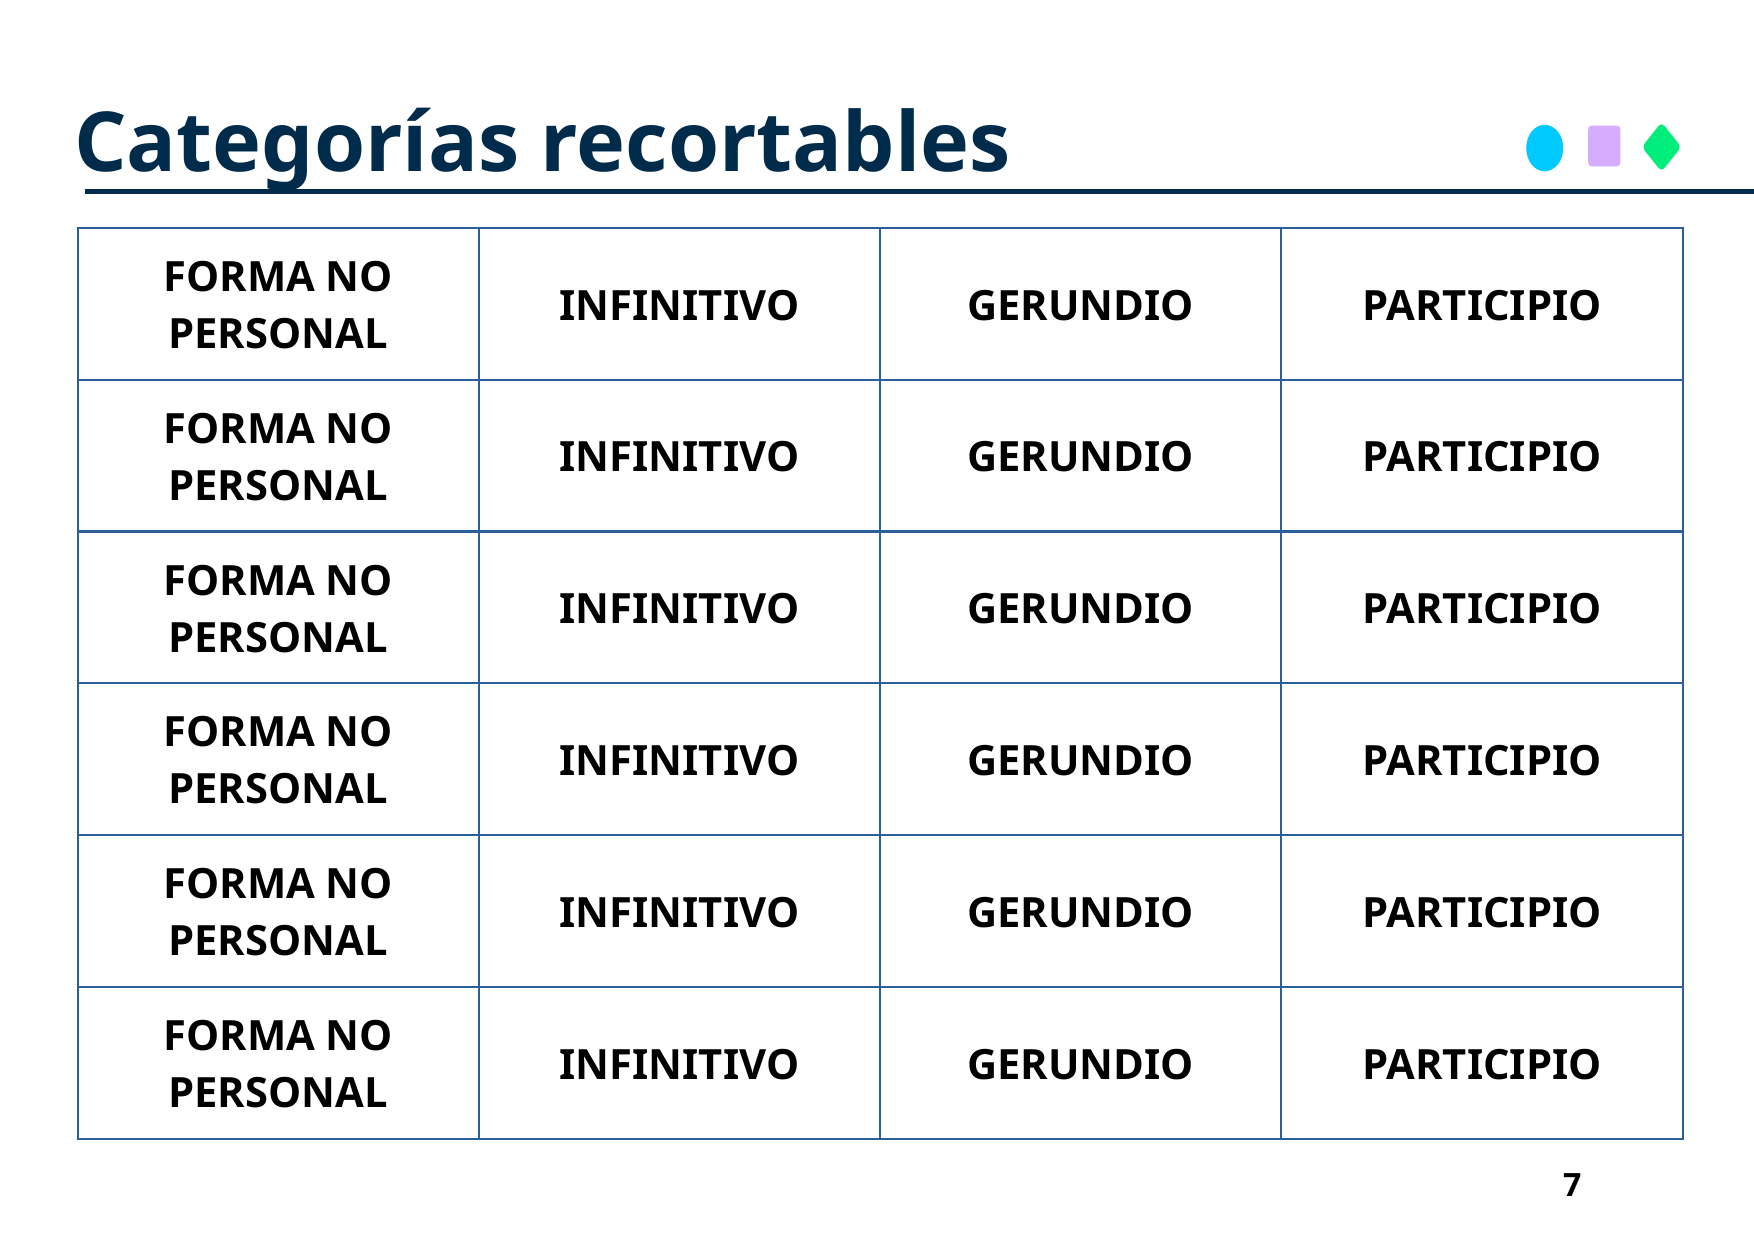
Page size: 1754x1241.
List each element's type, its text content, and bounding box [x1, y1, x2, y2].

table_header GERUNDIO [881, 229, 1280, 379]
table_cell PARTICIPIO [1282, 684, 1682, 834]
table_cell FORMA NO PERSONAL [79, 836, 478, 986]
table_cell GERUNDIO [881, 381, 1280, 530]
table_cell FORMA NO PERSONAL [79, 381, 478, 530]
table_cell INFINITIVO [480, 533, 879, 682]
table_cell GERUNDIO [881, 533, 1280, 682]
table_cell FORMA NO PERSONAL [79, 988, 478, 1138]
title Categorías recortables [74, 32, 1404, 196]
table_cell PARTICIPIO [1282, 988, 1682, 1138]
table_cell INFINITIVO [480, 684, 879, 834]
table_cell FORMA NO PERSONAL [79, 533, 478, 682]
table_header PARTICIPIO [1282, 229, 1682, 379]
table_cell INFINITIVO [480, 988, 879, 1138]
table_cell FORMA NO PERSONAL [79, 684, 478, 834]
table_header INFINITIVO [480, 229, 879, 379]
table_cell GERUNDIO [881, 684, 1280, 834]
table_cell GERUNDIO [881, 836, 1280, 986]
table_header FORMA NO PERSONAL [79, 229, 478, 379]
table_cell PARTICIPIO [1282, 533, 1682, 682]
table_cell GERUNDIO [881, 988, 1280, 1138]
table_cell PARTICIPIO [1282, 381, 1682, 530]
table_cell PARTICIPIO [1282, 836, 1682, 986]
table_cell INFINITIVO [480, 836, 879, 986]
table_cell INFINITIVO [480, 381, 879, 530]
